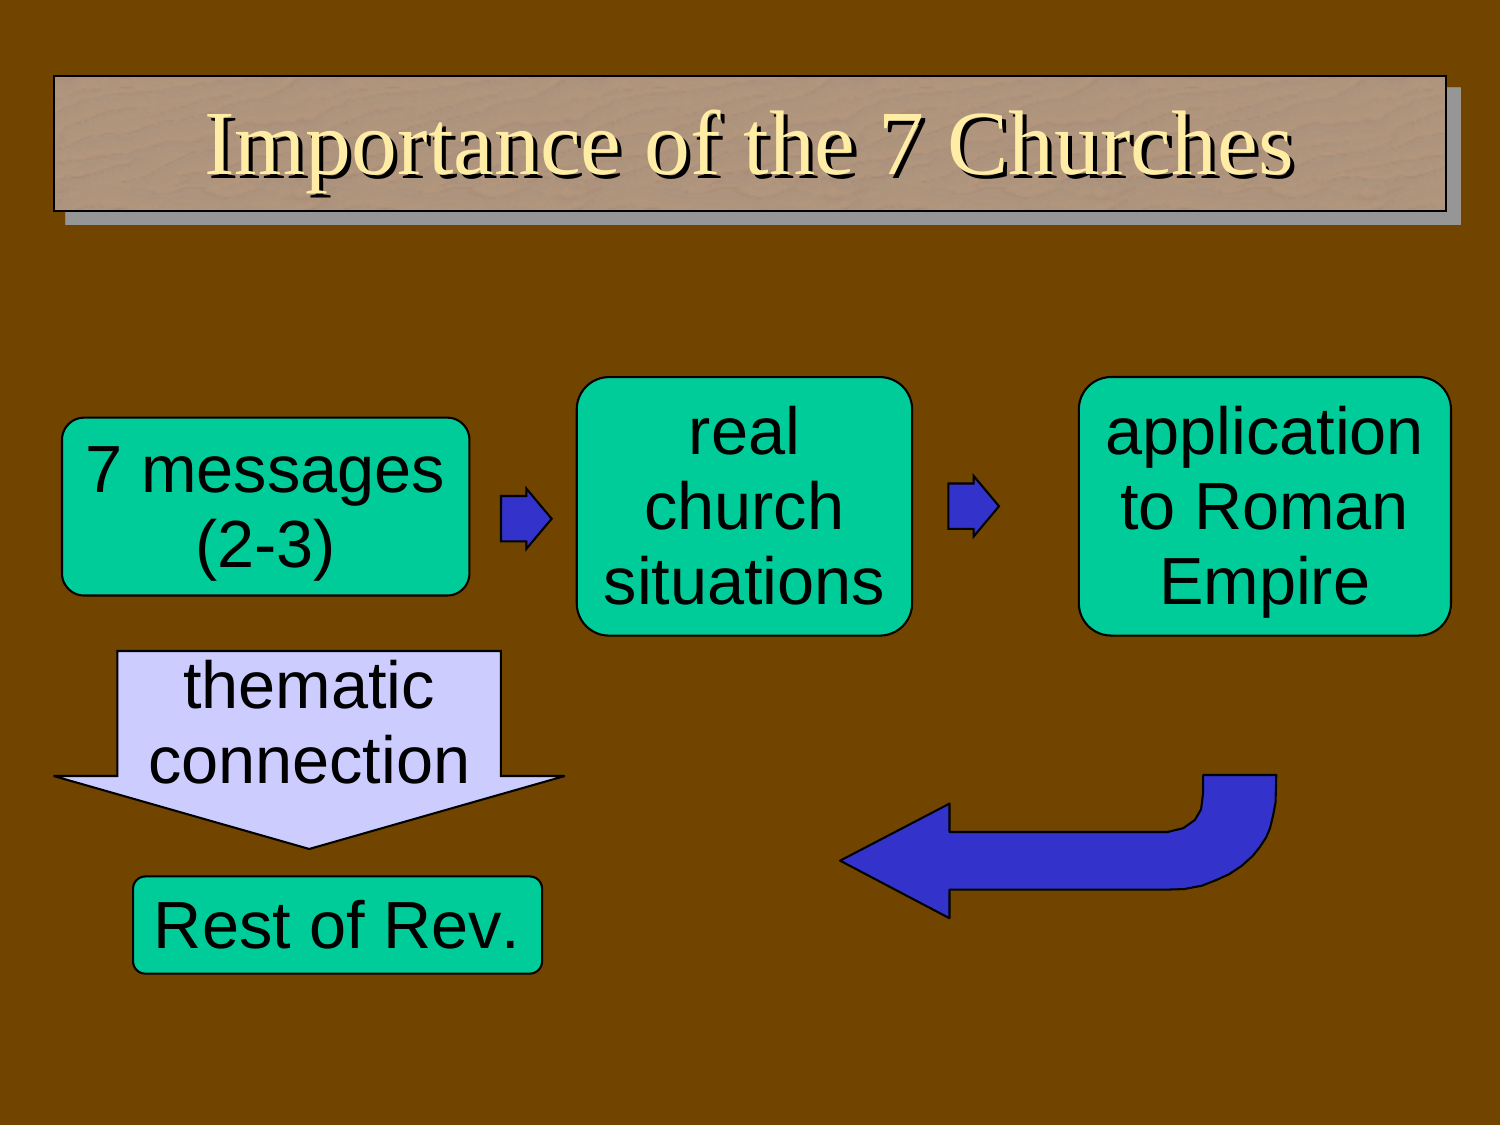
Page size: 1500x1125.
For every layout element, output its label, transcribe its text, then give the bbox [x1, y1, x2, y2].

text_box [948, 475, 1000, 537]
text_box 7 messages (2-3) [62, 417, 470, 596]
text_box application to Roman Empire [1078, 377, 1451, 636]
text_box real church situations [576, 377, 913, 636]
text_box Rest of Rev. [133, 876, 543, 974]
picture [55, 77, 1445, 210]
text_box [501, 488, 552, 549]
text_box [840, 774, 1277, 919]
text_box thematic connection [53, 651, 565, 849]
title Importance of the 7 Churches [65, 85, 1435, 203]
